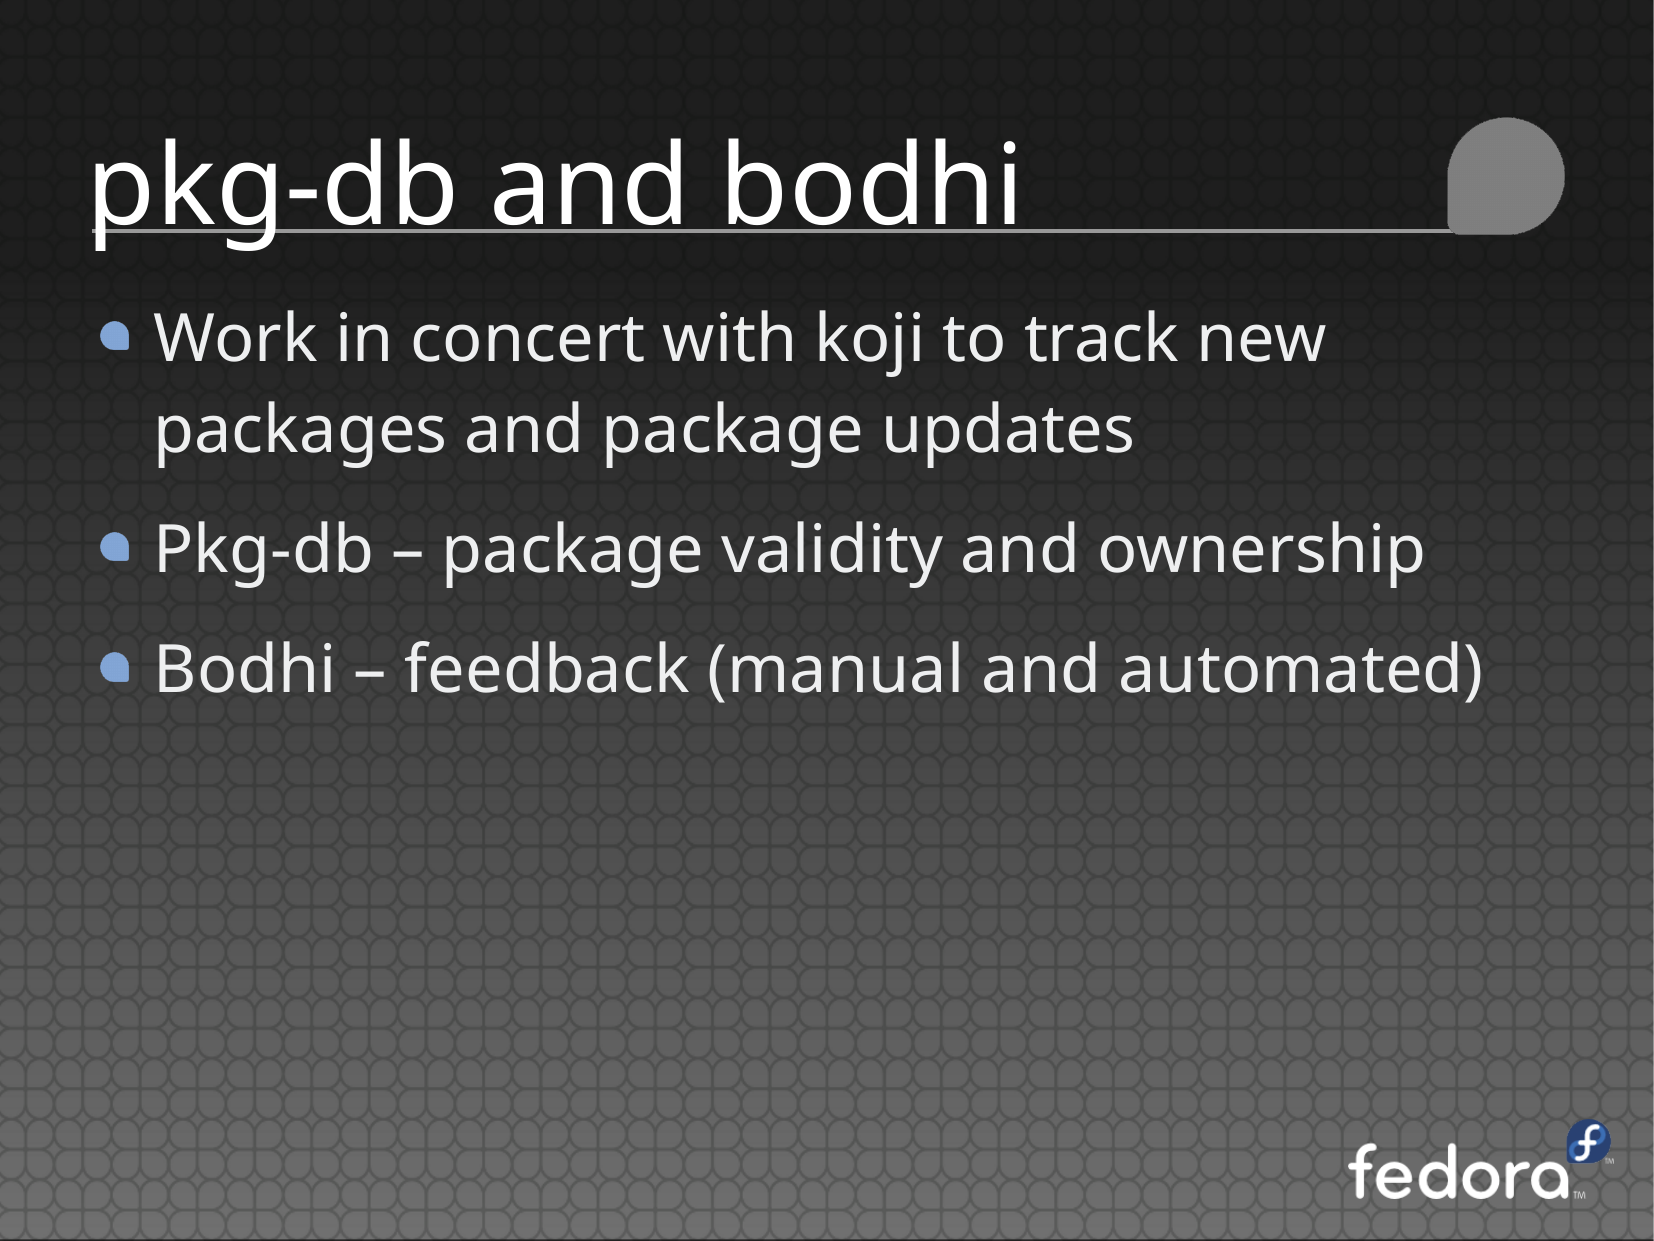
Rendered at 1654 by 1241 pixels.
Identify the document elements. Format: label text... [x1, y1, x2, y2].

picture [0, 0, 1654, 1241]
list Work in concert with koji to track new packages and package updates Pkg-db – package validity and ownership Bodhi – feedback (manual and automated) [82, 290, 1571, 1010]
title pkg-db and bodhi [86, 112, 1576, 249]
